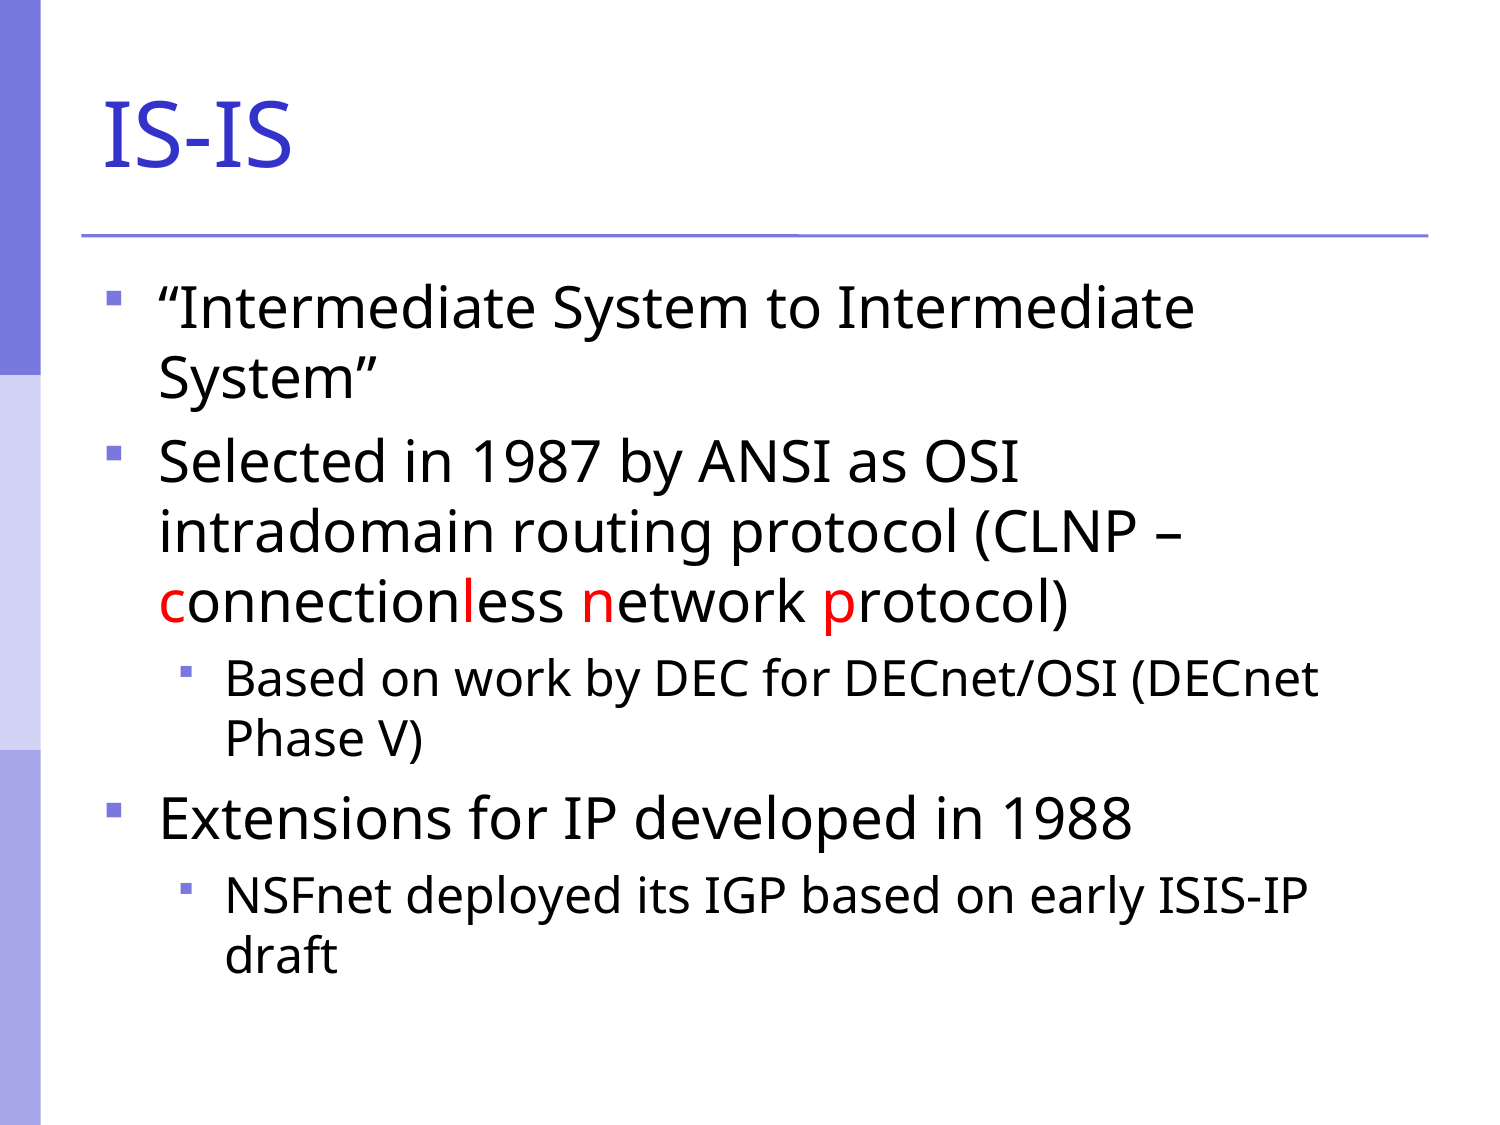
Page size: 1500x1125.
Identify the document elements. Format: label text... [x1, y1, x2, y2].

text_box IS-IS [87, 37, 1363, 225]
text_box “Intermediate System to Intermediate System” Selected in 1987 by ANSI as OSI intradomain routing protocol (CLNP – connectionless network protocol) Based on work by DEC for DECnet/OSI (DECnet Phase V) Extensions for IP developed in 1988 NSFnet deployed its IGP based on early ISIS-IP draft [87, 262, 1363, 1026]
